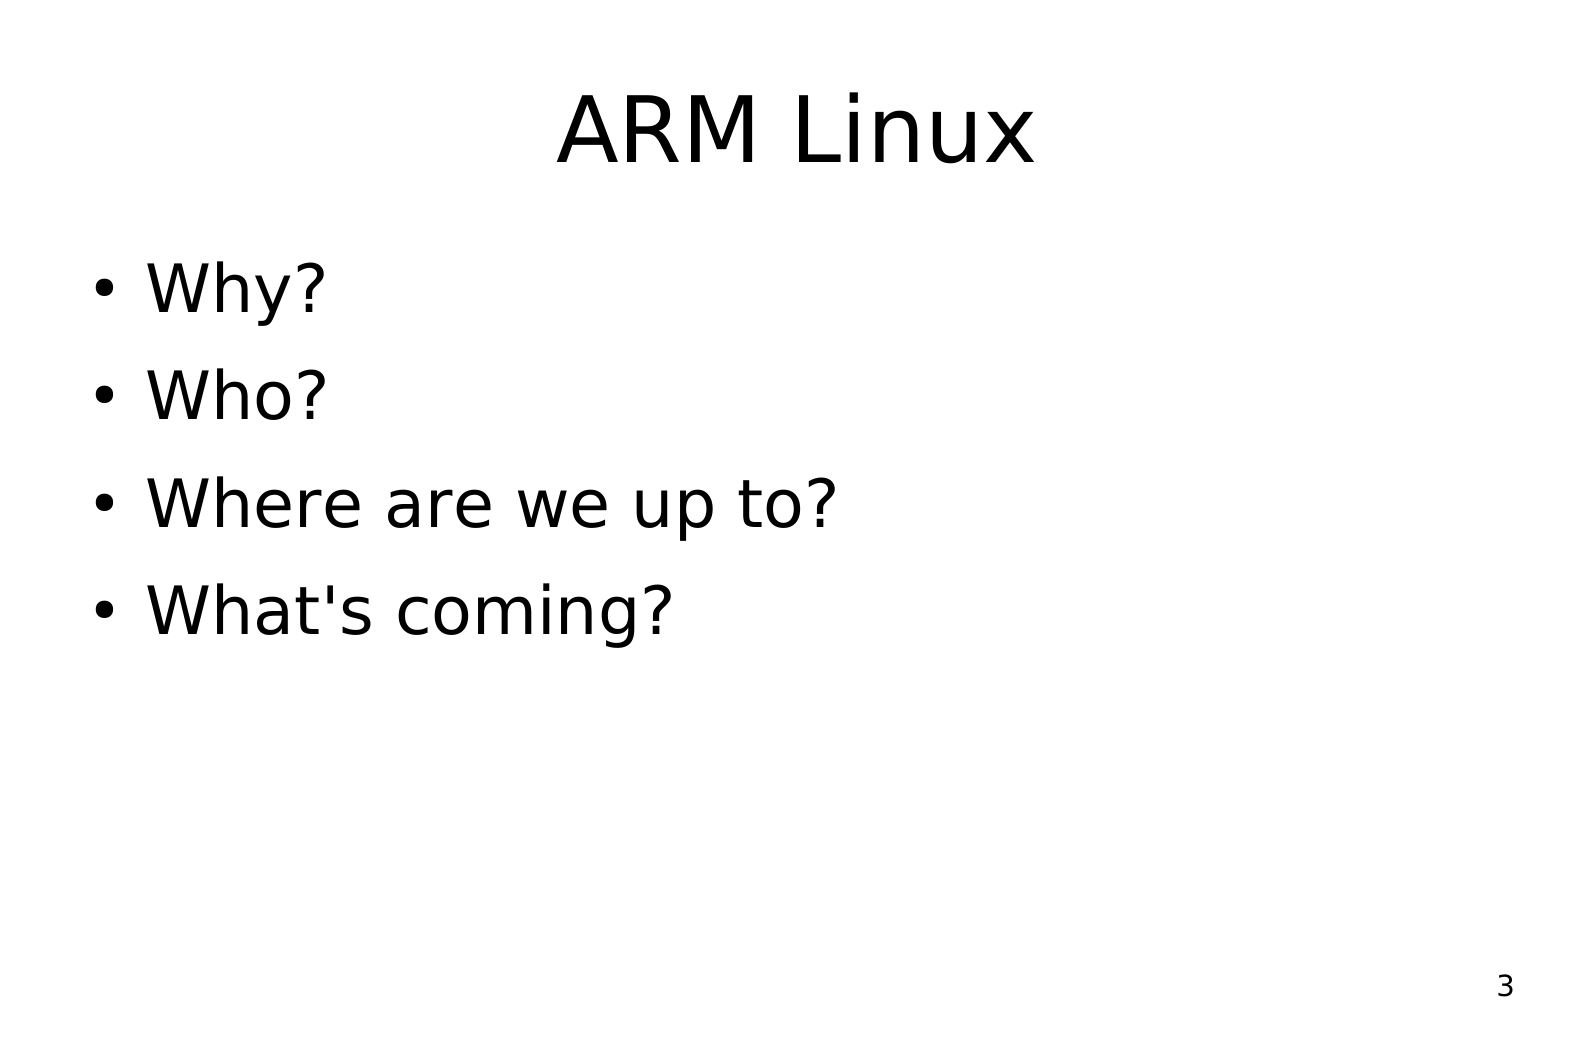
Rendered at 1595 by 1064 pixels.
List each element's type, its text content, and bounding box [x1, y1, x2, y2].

title ARM Linux [79, 49, 1515, 213]
list Why? Who? Where are we up to? What's coming? [75, 250, 1510, 938]
